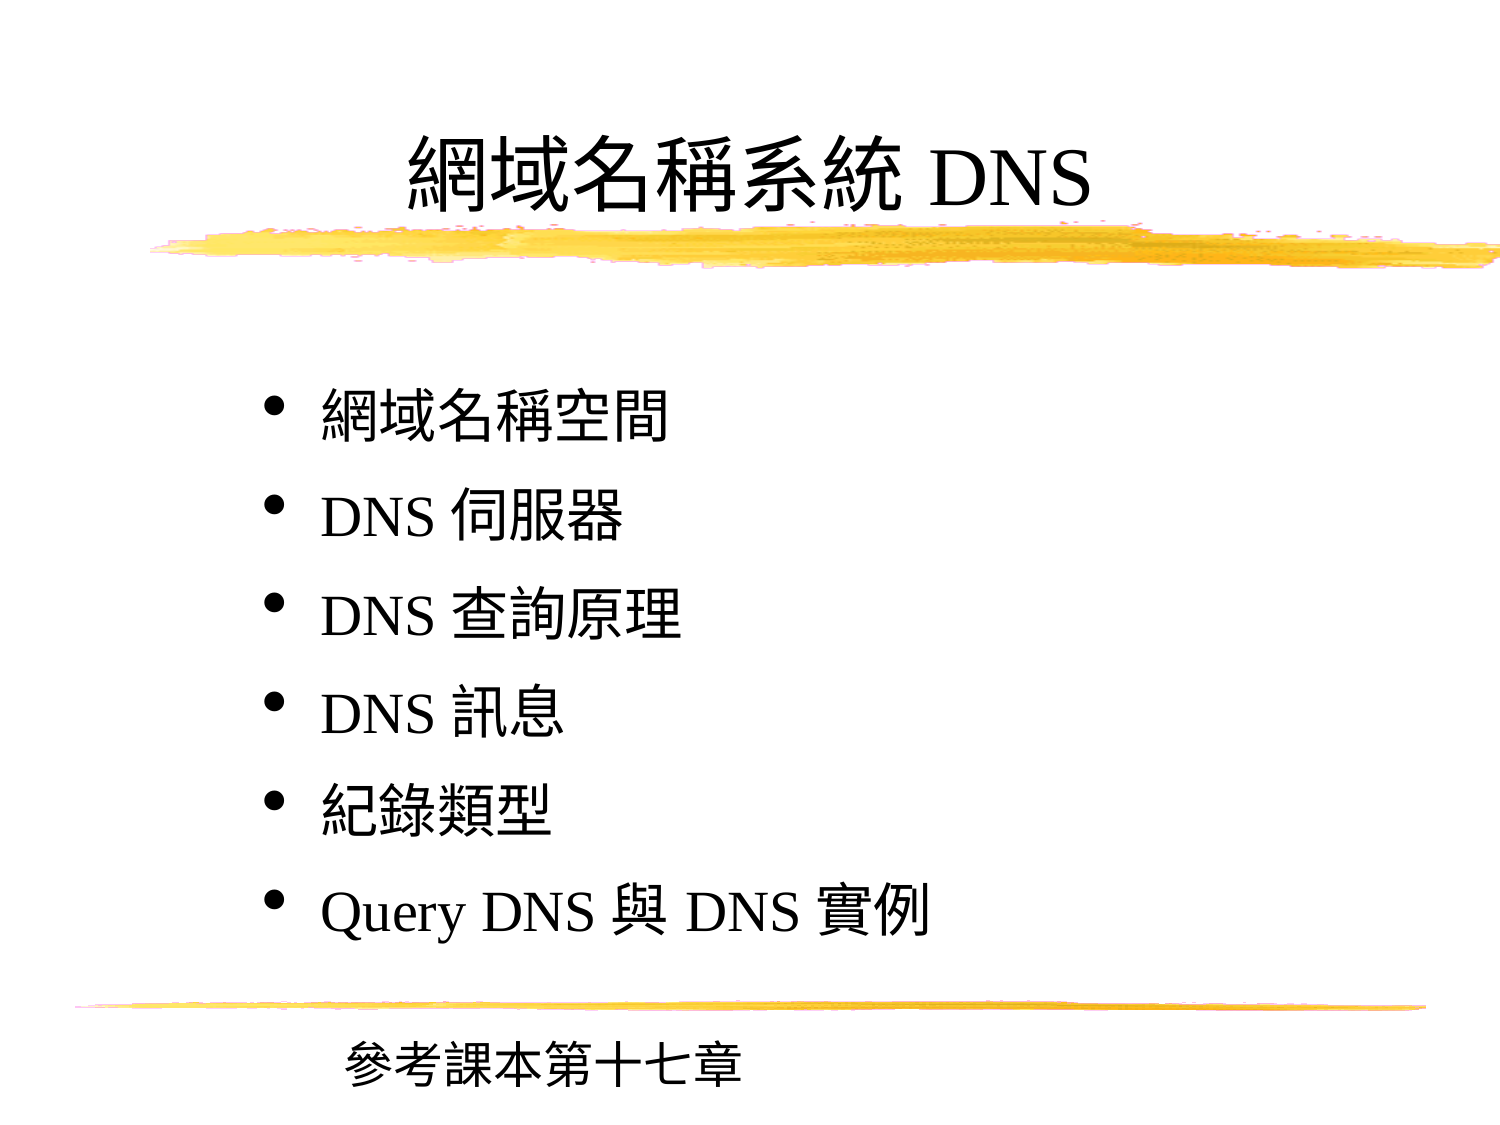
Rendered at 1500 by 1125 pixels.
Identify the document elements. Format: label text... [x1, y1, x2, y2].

picture [150, 215, 1500, 279]
list 網域名稱空間 DNS伺服器 DNS查詢原理 DNS訊息 紀錄類型 Query DNS與DNS實例 [249, 362, 1363, 888]
title 網域名稱系統DNS [112, 49, 1388, 238]
picture [75, 999, 1426, 1013]
text_box 參考課本第十七章 [328, 1017, 759, 1093]
